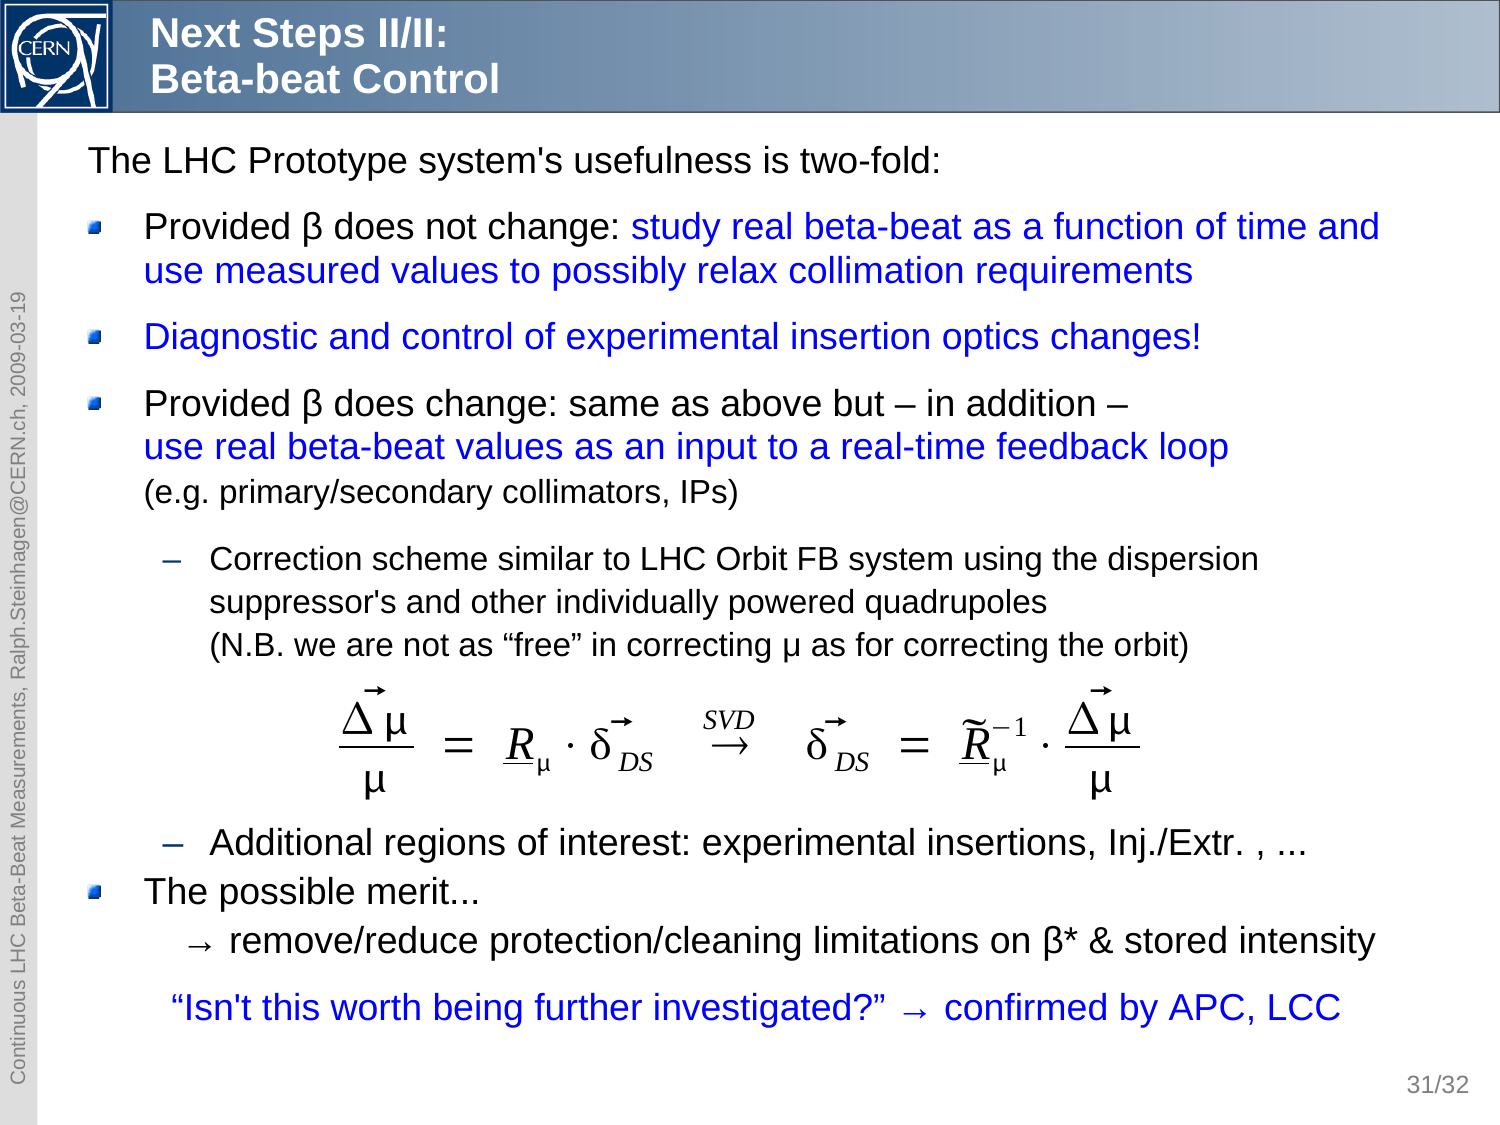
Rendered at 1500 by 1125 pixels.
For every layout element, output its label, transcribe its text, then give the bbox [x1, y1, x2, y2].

title Next Steps II/II: Beta-beat Control [150, 7, 1201, 106]
picture [0, 0, 113, 113]
list The LHC Prototype system's usefulness is two-fold: Provided β does not change: study real beta-beat as a function of time and use measured values to possibly relax collimation requirements Diagnostic and control of experimental insertion optics changes! Provided β does change: same as above but – in addition – use real beta-beat values as an input to a real-time feedback loop (e.g. primary/secondary collimators, IPs) Correction scheme similar to LHC Orbit FB system using the dispersion suppressor's and other individually powered quadrupoles (N.B. we are not as “free” in correcting μ as for correcting the orbit) Additional regions of interest: experimental insertions, Inj./Extr. , ... The possible merit... → remove/reduce protection/cleaning limitations on β* & stored intensity “Isn't this worth being further investigated?” → confirmed by APC, LCC [87, 137, 1438, 1029]
chart [324, 685, 1153, 804]
